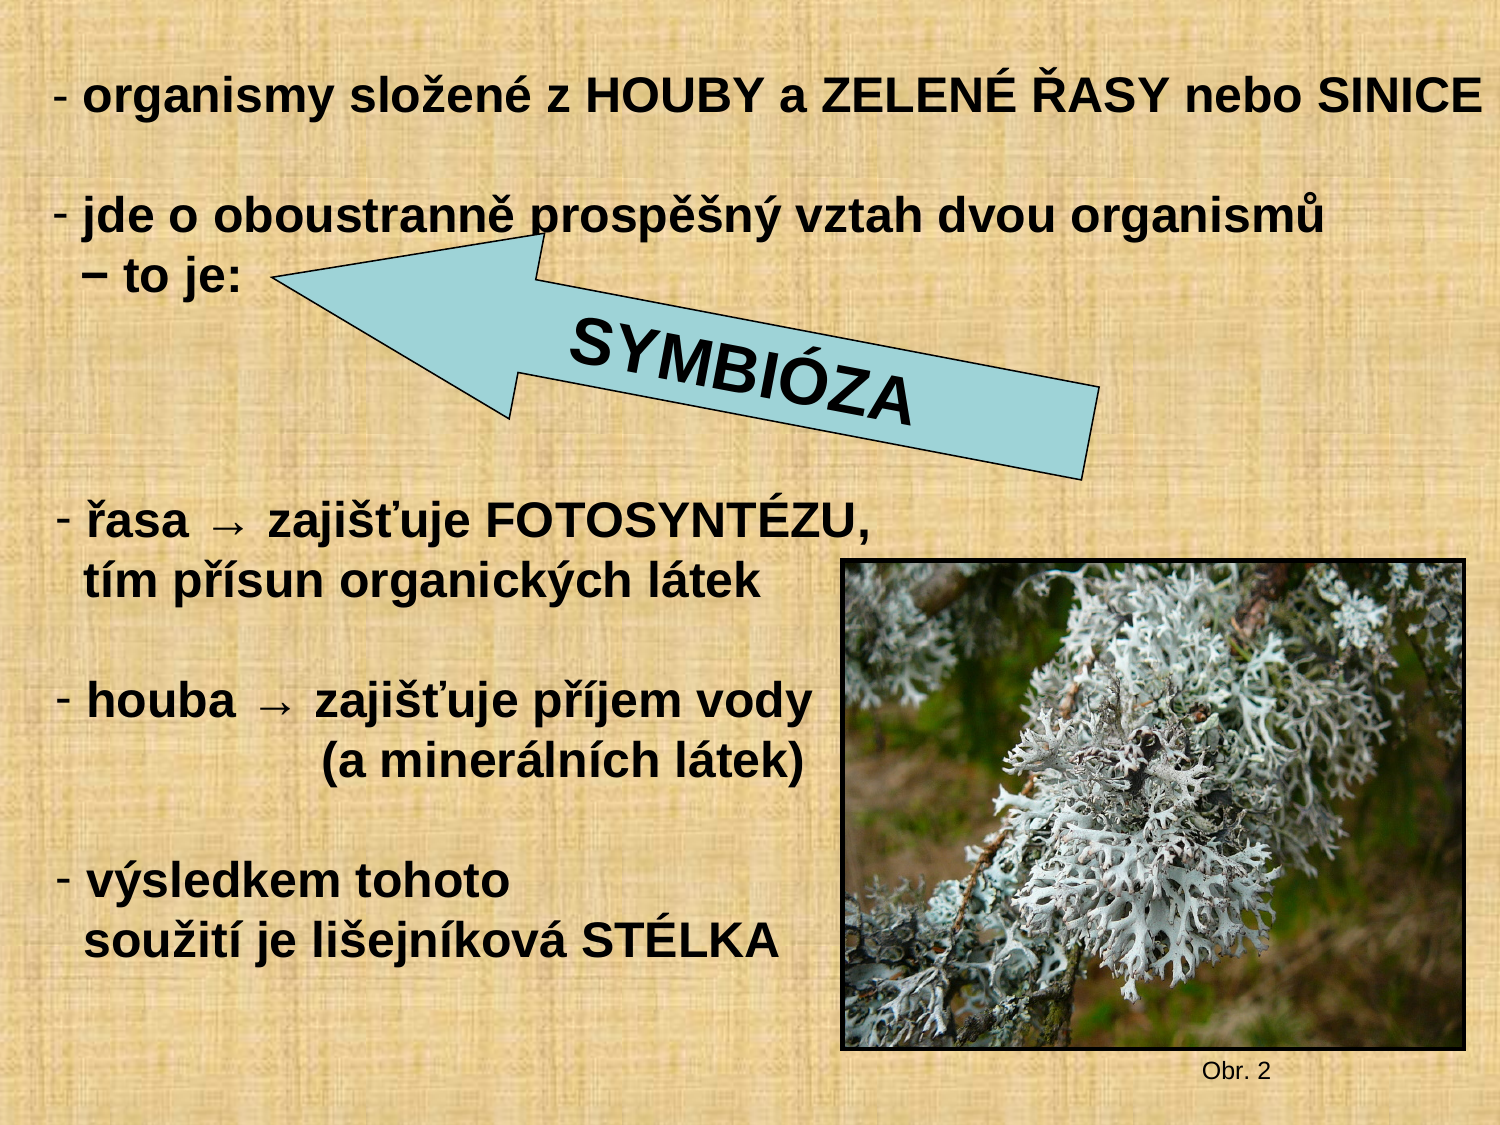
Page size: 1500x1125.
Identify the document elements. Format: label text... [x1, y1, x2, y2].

text_box řasa → zajišťuje FOTOSYNTÉZU, tím přísun organických látek houba → zajišťuje příjem vody (a minerálních látek) výsledkem tohoto soužití je lišejníková STÉLKA [40, 479, 887, 1036]
text_box Obr. 2 [1187, 1046, 1287, 1093]
text_box - organismy složené z HOUBY a ZELENÉ ŘASY nebo SINICE jde o oboustranně prospěšný vztah dvou organismů − to je: [37, 54, 1500, 311]
picture [0, 0, 1500, 1125]
text_box SYMBIÓZA [271, 233, 1100, 480]
